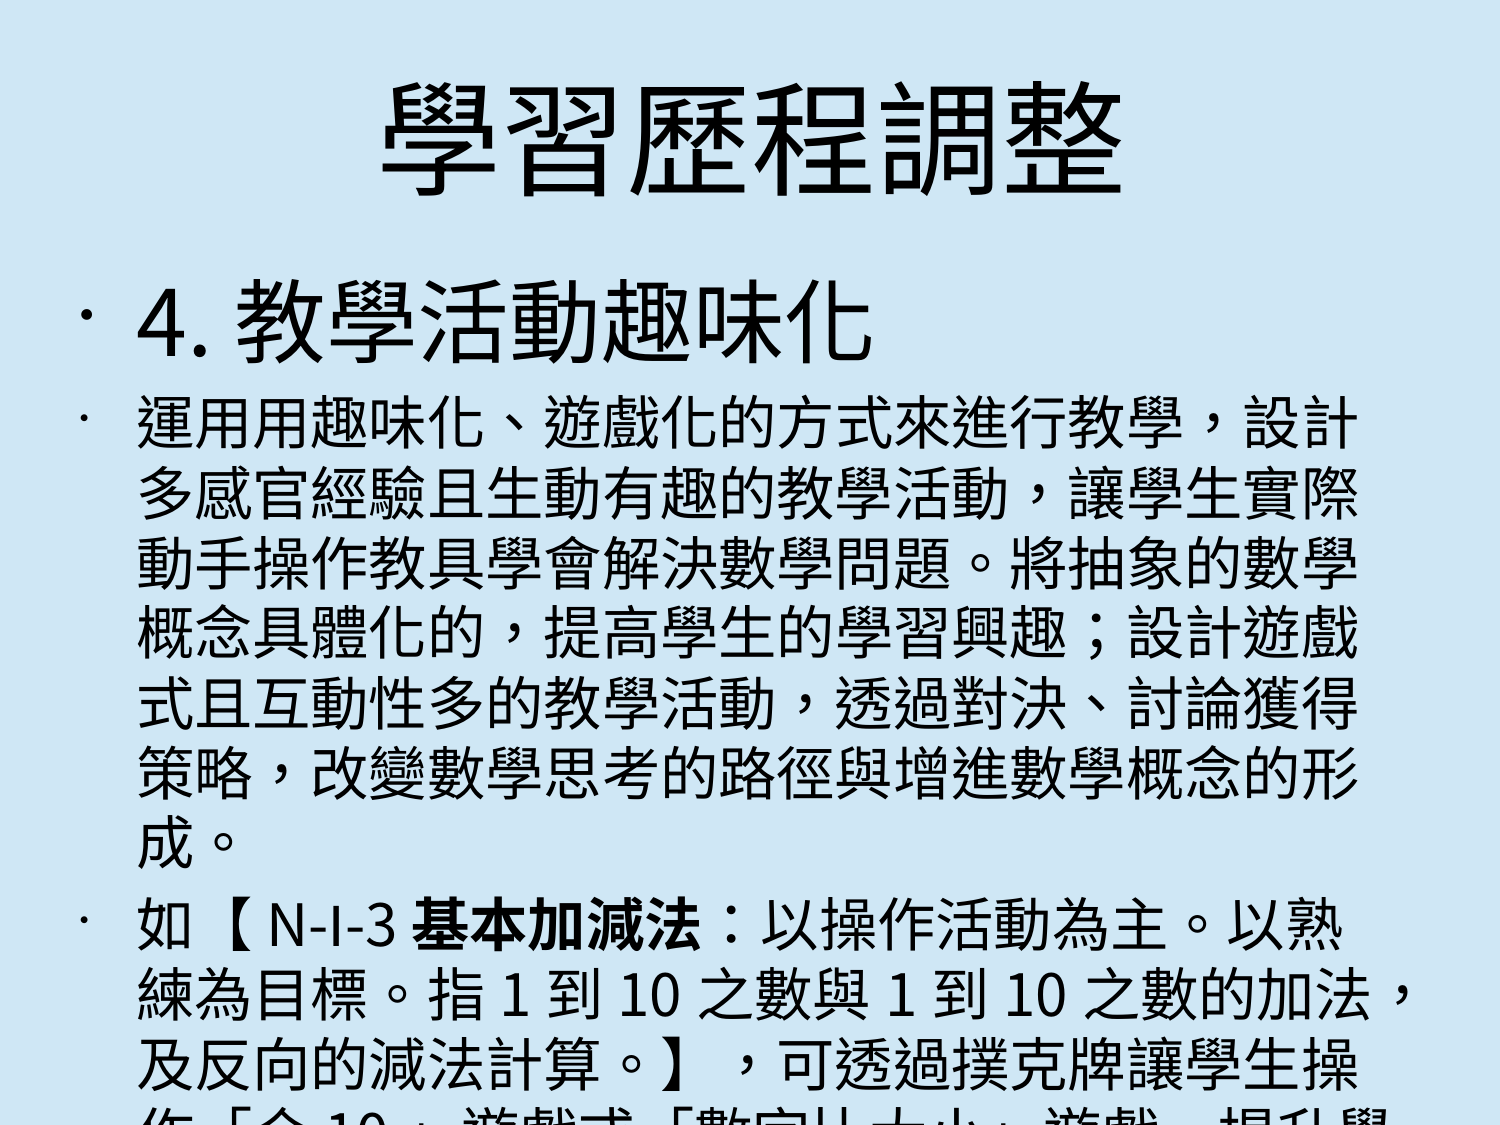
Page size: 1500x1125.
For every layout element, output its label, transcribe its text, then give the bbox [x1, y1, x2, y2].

title 學習歷程調整 [76, 54, 1427, 243]
list 4.教學活動趣味化 運用用趣味化、遊戲化的方式來進行教學，設計多感官經驗且生動有趣的教學活動，讓學生實際動手操作教具學會解決數學問題。將抽象的數學概念具體化的，提高學生的學習興趣；設計遊戲式且互動性多的教學活動，透過對決、討論獲得策略，改變數學思考的路徑與增進數學概念的形成。 如【N-I-3基本加減法：以操作活動為主。以熟練為目標。指1到10之數與1到10之數的加法，及反向的減法計算。】，可透過撲克牌讓學生操作「合10」遊戲或「數字比大小」遊戲，提升學習動機，或分組進行比賽增加趣味性。 [64, 257, 1415, 1071]
